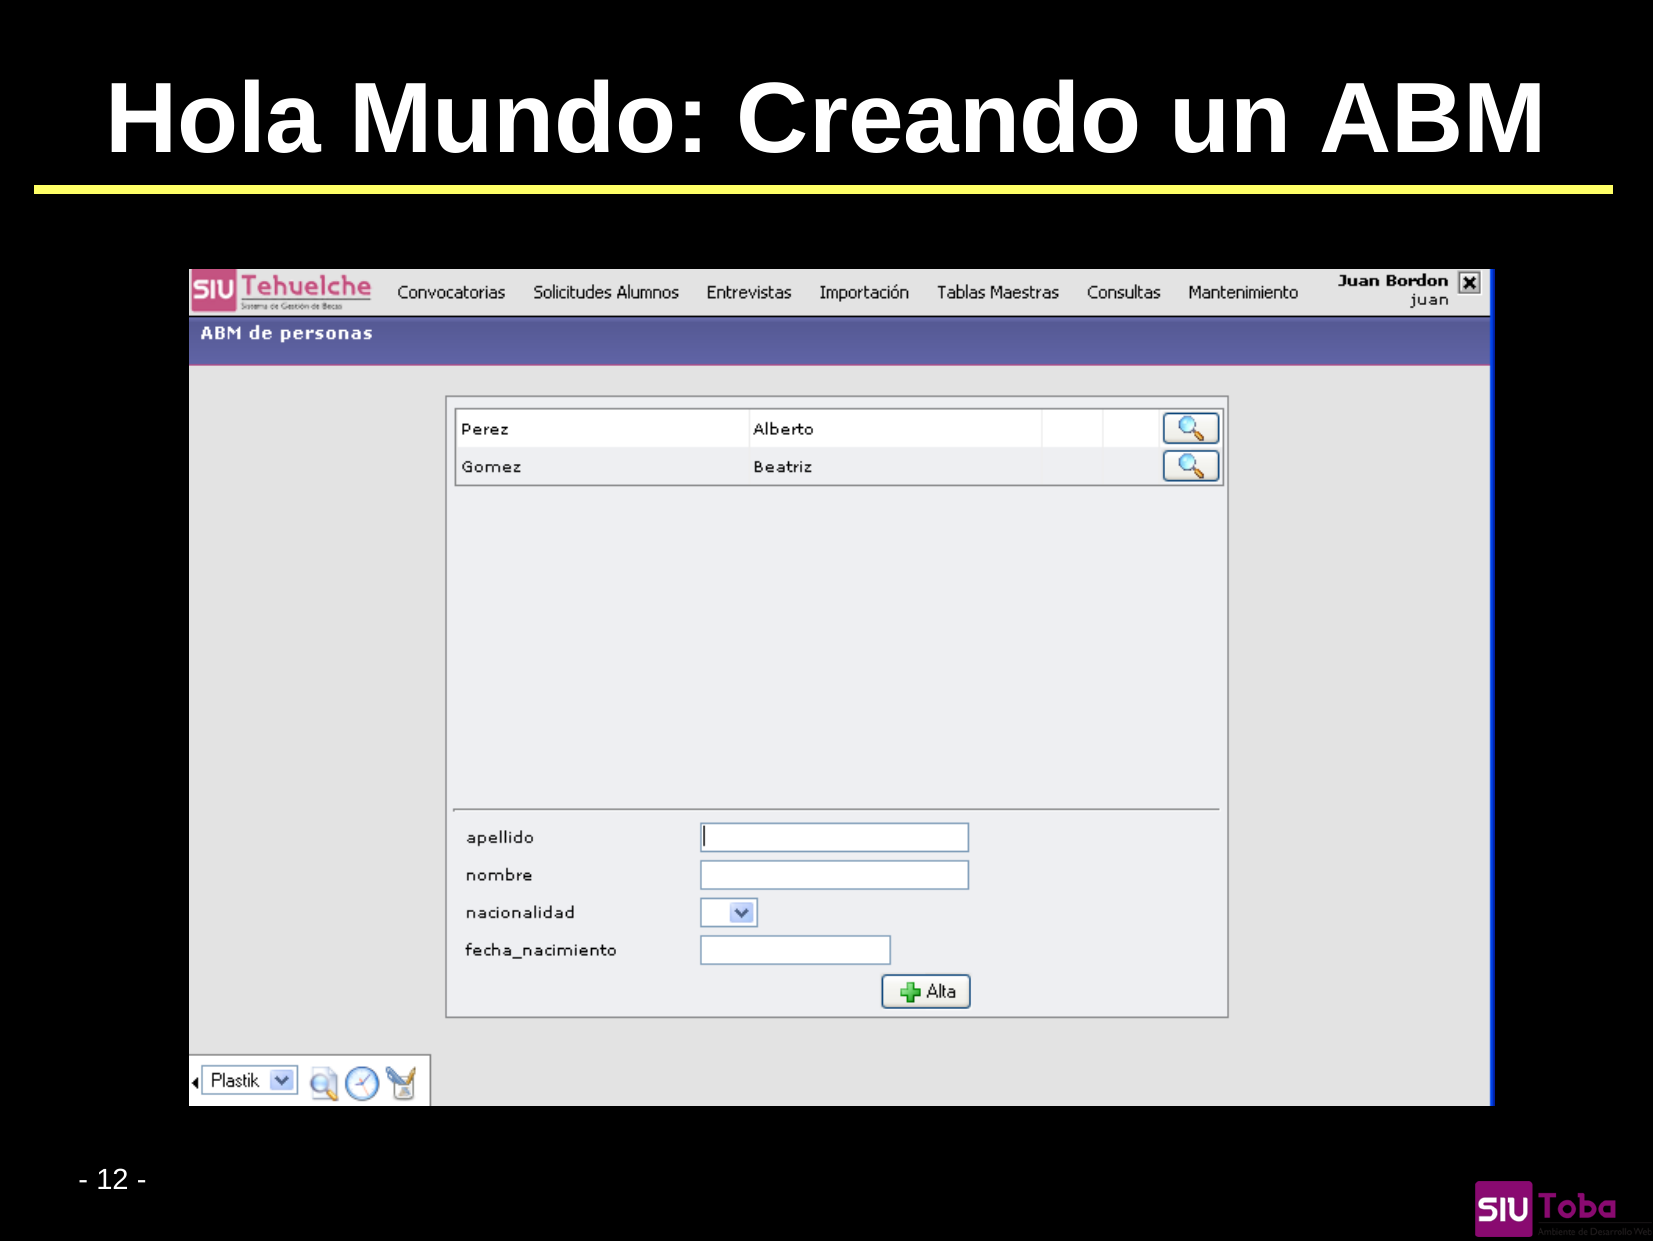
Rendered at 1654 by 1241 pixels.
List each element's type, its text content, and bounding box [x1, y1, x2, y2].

picture [189, 269, 1495, 1106]
title Hola Mundo: Creando un ABM [58, 47, 1594, 188]
picture [1475, 1181, 1652, 1237]
